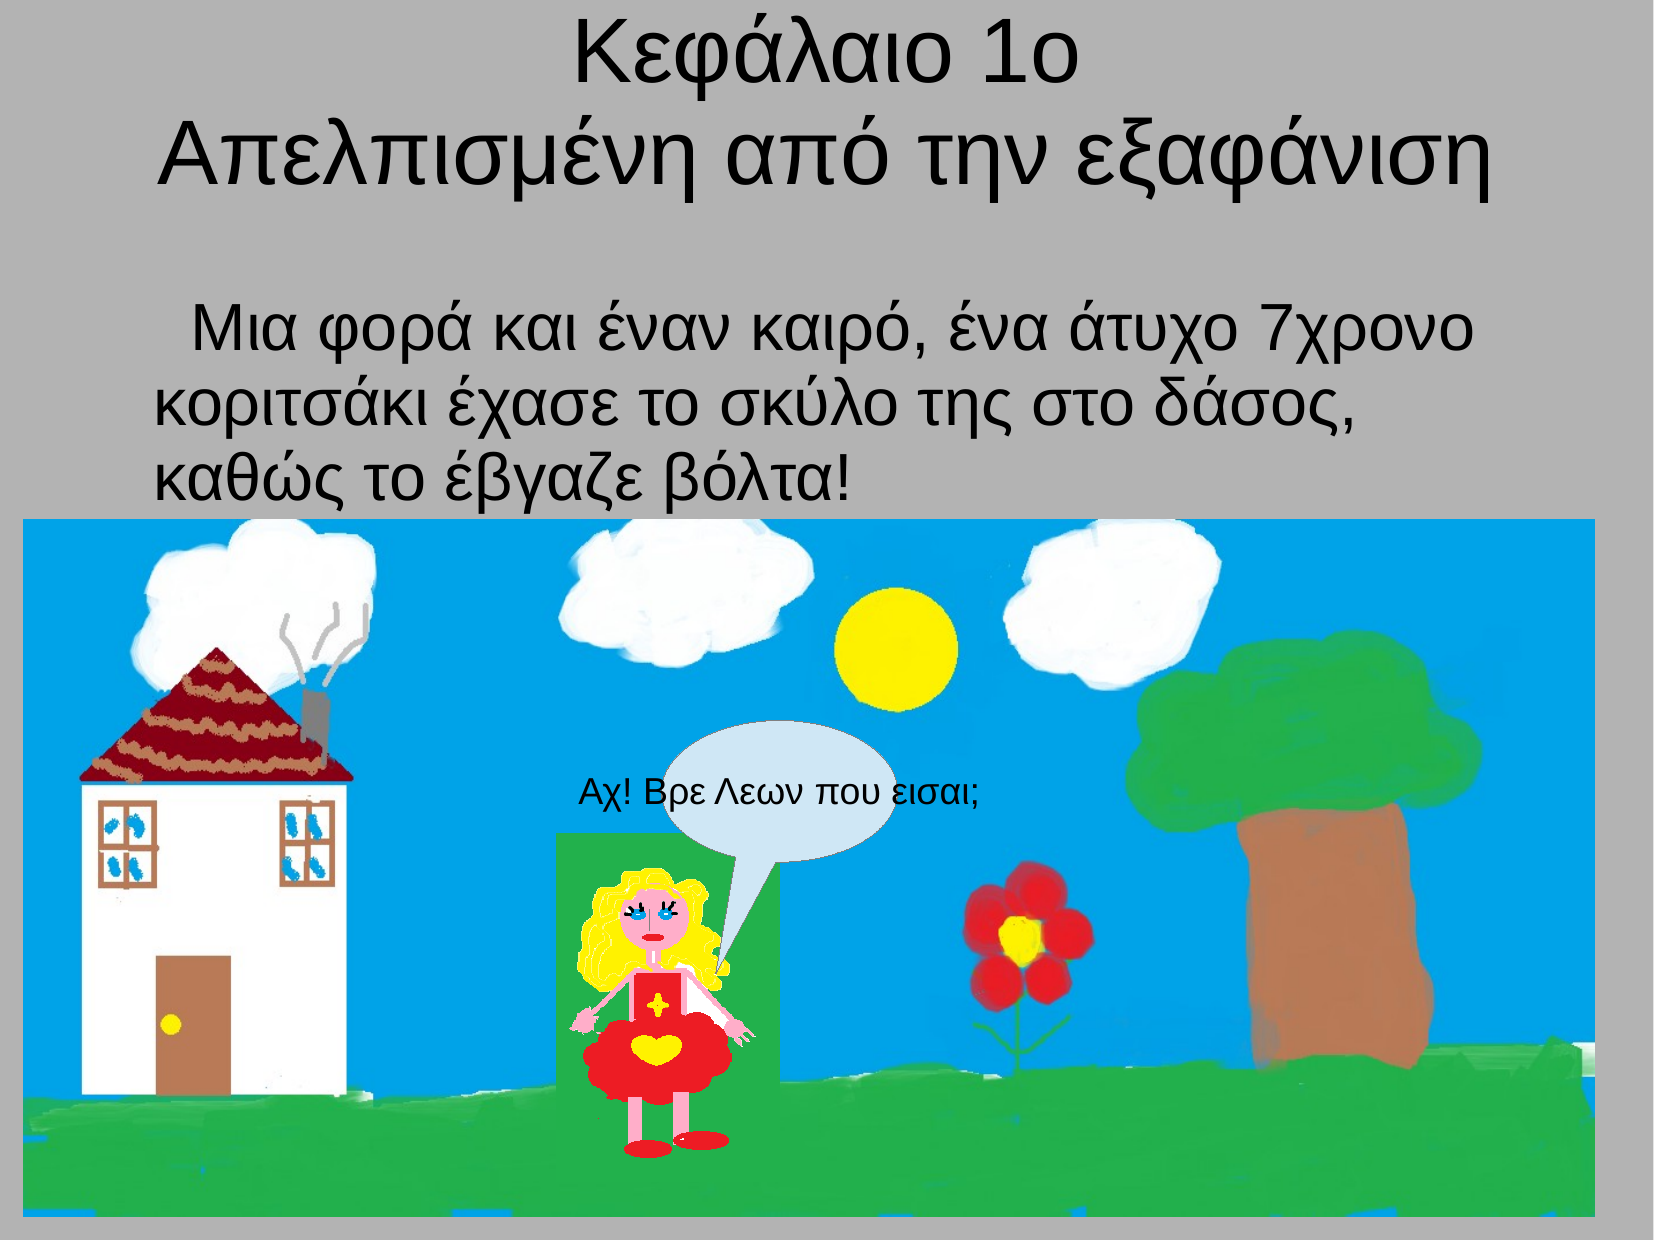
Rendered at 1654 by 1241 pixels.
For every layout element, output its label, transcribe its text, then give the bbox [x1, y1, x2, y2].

picture [834, 587, 959, 713]
picture [1003, 519, 1222, 691]
picture [559, 519, 814, 669]
list Μια φορά και έναν καιρό, ένα άτυχο 7χρονο κοριτσάκι έχασε το σκύλο της στο δάσος, καθώς το έβγαζε βόλτα! [82, 290, 1538, 519]
picture [23, 519, 1595, 1217]
text_box Αχ! Βρε Λεων που εισαι; [661, 720, 897, 974]
title Κεφάλαιο 1ο Απελπισμένη από την εξαφάνιση [82, 0, 1571, 307]
